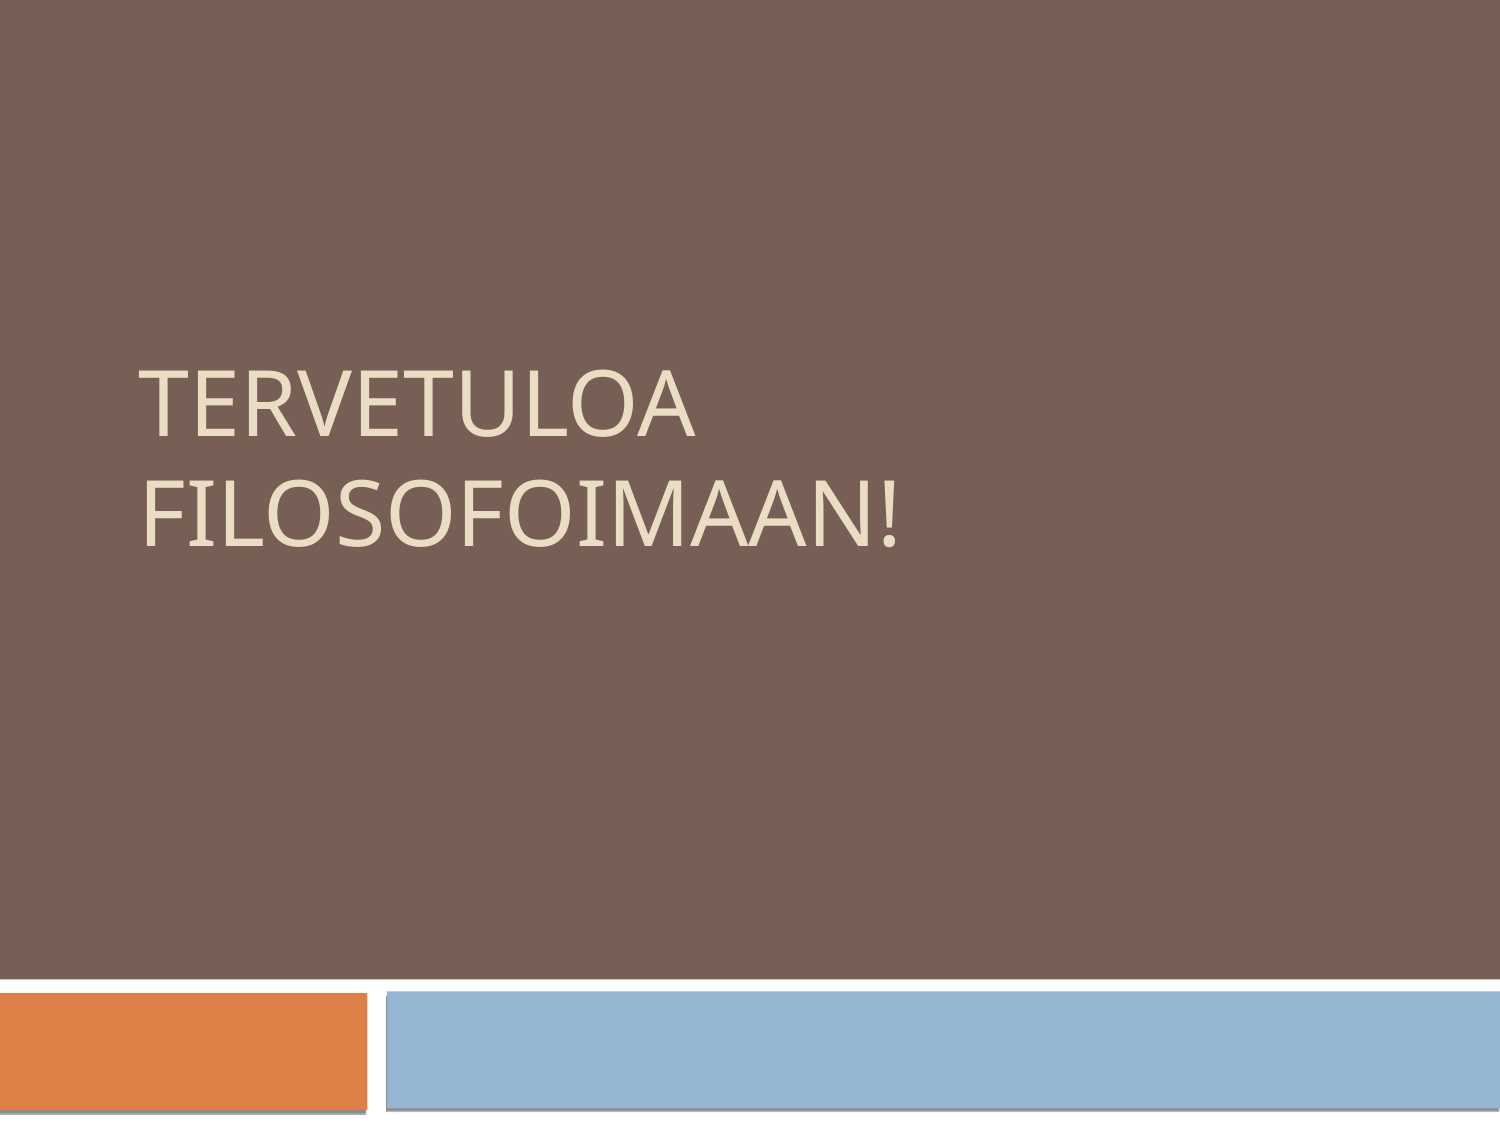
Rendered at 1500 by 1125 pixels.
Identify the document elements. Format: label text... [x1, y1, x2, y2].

title Tervetuloa filosofoimaan! [123, 0, 1462, 573]
